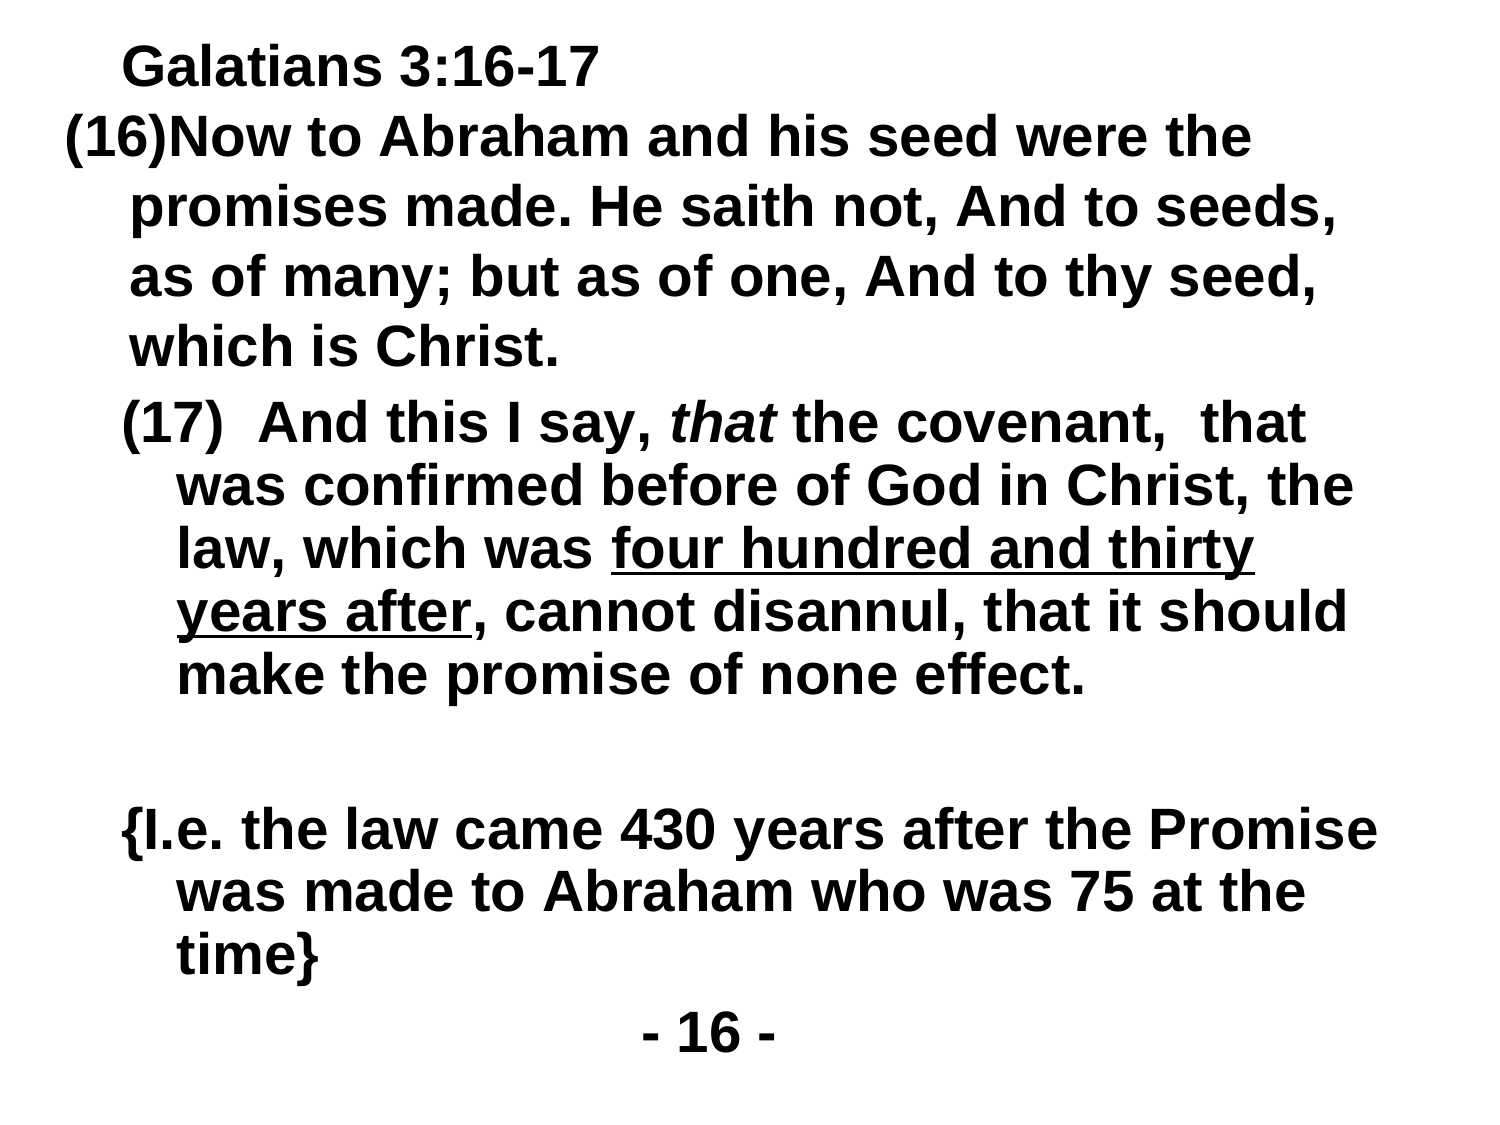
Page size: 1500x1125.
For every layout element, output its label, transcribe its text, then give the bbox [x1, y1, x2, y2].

list Galatians 3:16-17 Now to Abraham and his seed were the promises made. He saith not, And to seeds, as of many; but as of one, And to thy seed, which is Christ. (17) And this I say, that the covenant, that was confirmed before of God in Christ, the law, which was four hundred and thirty years after, cannot disannul, that it should make the promise of none effect. {I.e. the law came 430 years after the Promise was made to Abraham who was 75 at the time} - 16 - [50, 28, 1401, 1100]
